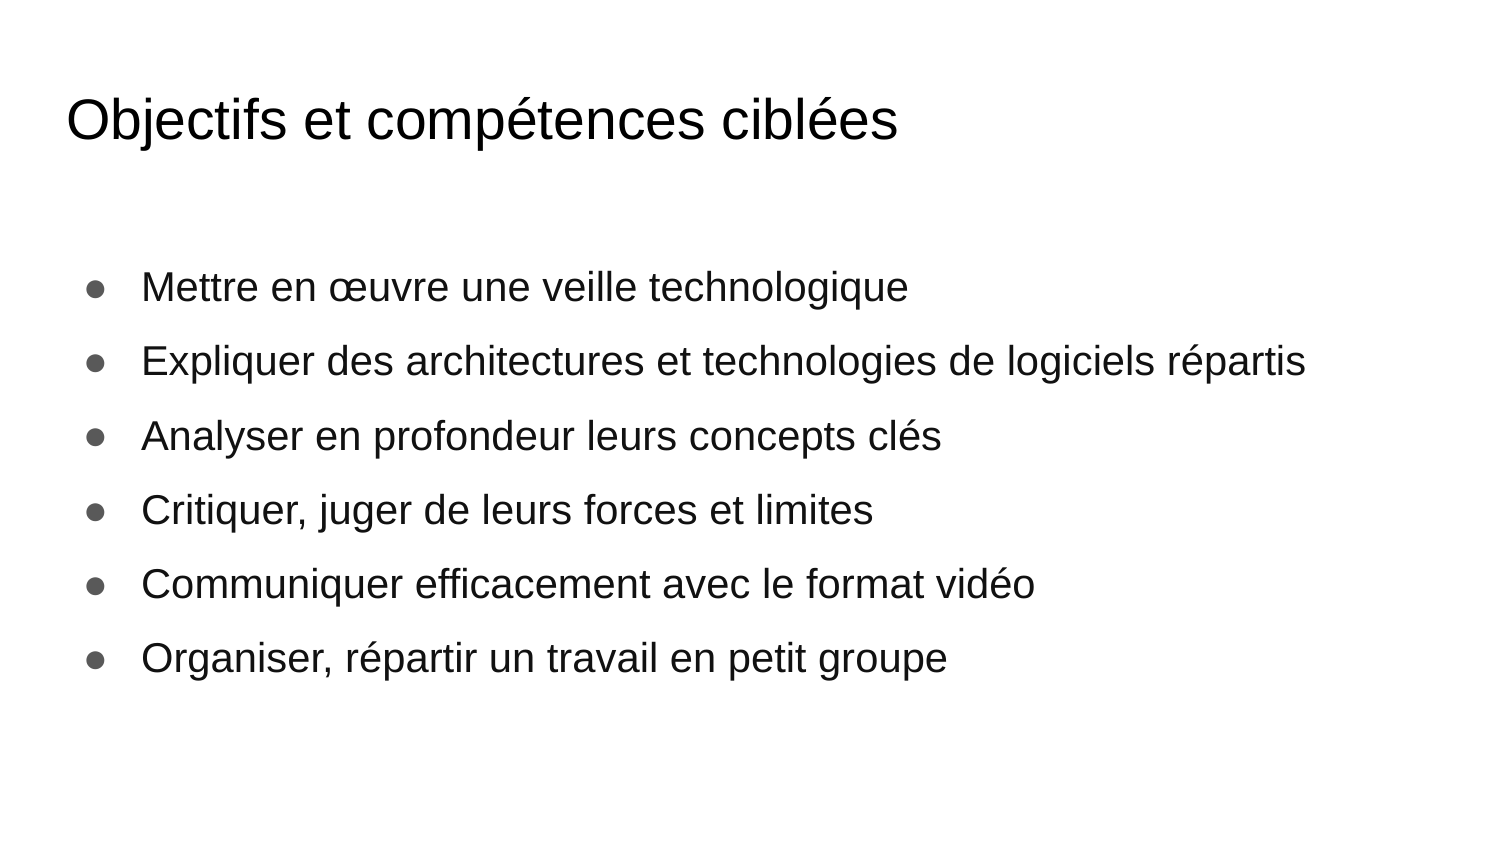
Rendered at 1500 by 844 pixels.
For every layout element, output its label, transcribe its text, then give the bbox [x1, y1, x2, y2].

title Objectifs et compétences ciblées [51, 72, 1449, 167]
list Mettre en œuvre une veille technologique Expliquer des architectures et technologies de logiciels répartis Analyser en profondeur leurs concepts clés Critiquer, juger de leurs forces et limites Communiquer efficacement avec le format vidéo Organiser, répartir un travail en petit groupe [51, 189, 1449, 750]
